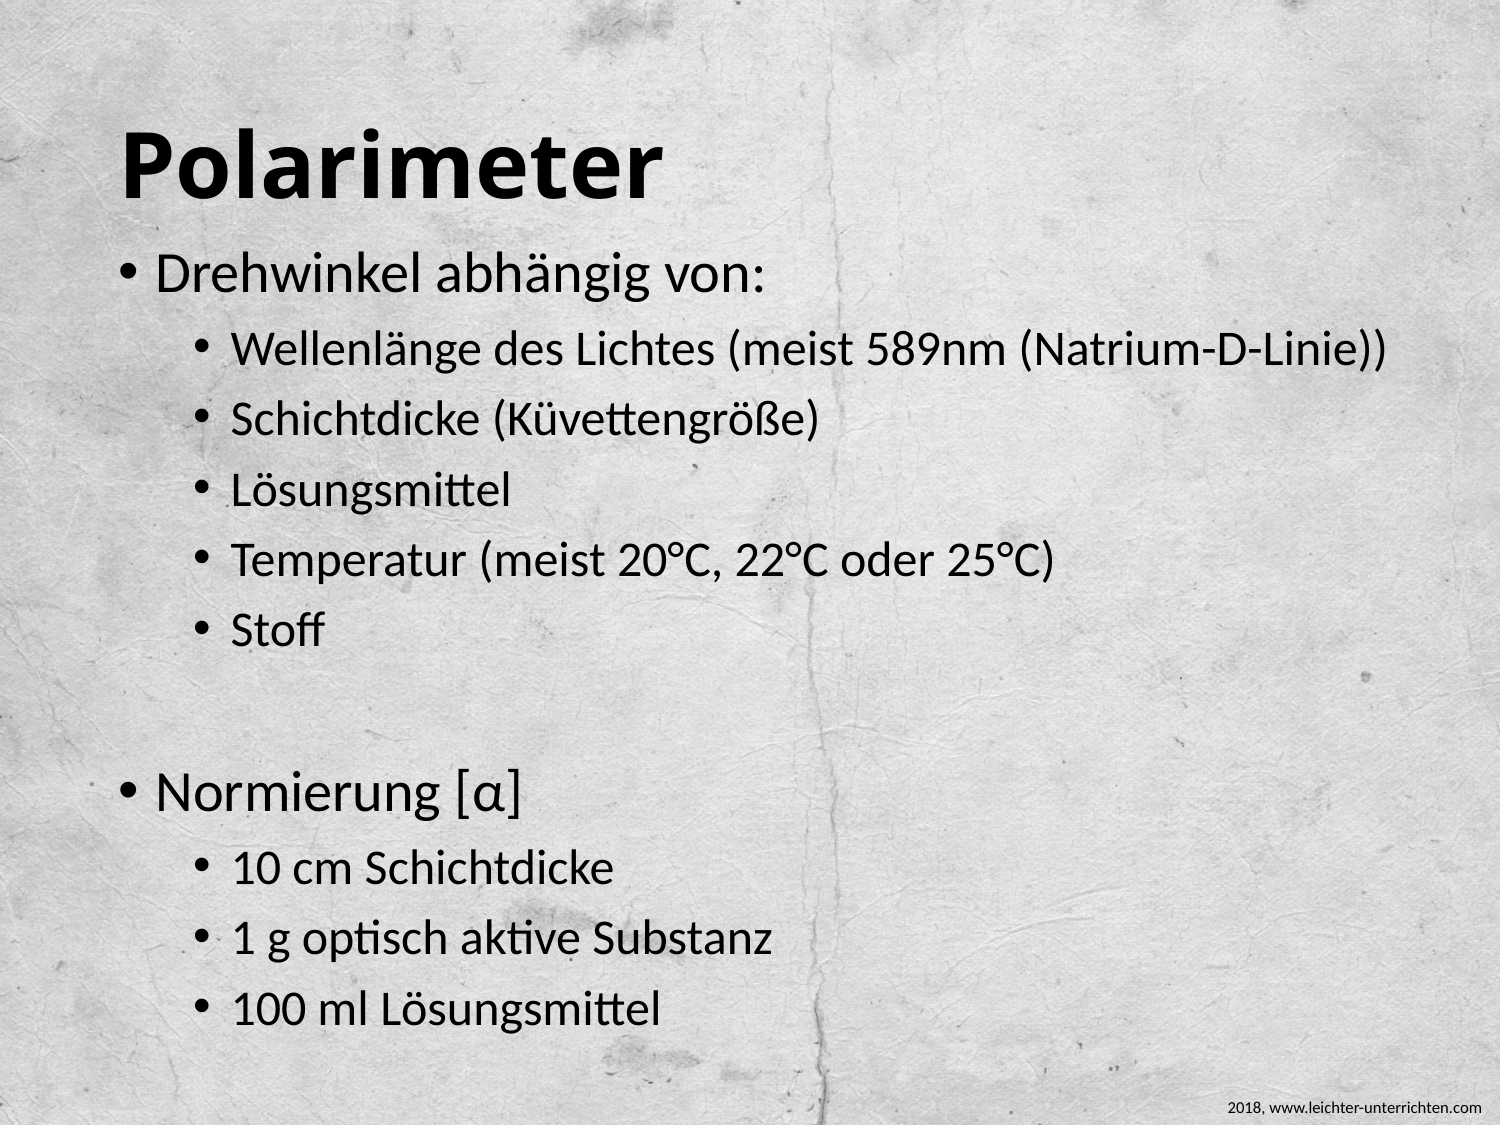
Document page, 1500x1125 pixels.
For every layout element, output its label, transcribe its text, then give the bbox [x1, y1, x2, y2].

title Polarimeter [103, 59, 1397, 234]
list Drehwinkel abhängig von: Wellenlänge des Lichtes (meist 589nm (Natrium-D-Linie)) Schichtdicke (Küvettengröße) Lösungsmittel Temperatur (meist 20°C, 22°C oder 25°C) Stoff Normierung [α] 10 cm Schichtdicke 1 g optisch aktive Substanz 100 ml Lösungsmittel [103, 234, 1500, 1105]
picture [0, 0, 1500, 1125]
